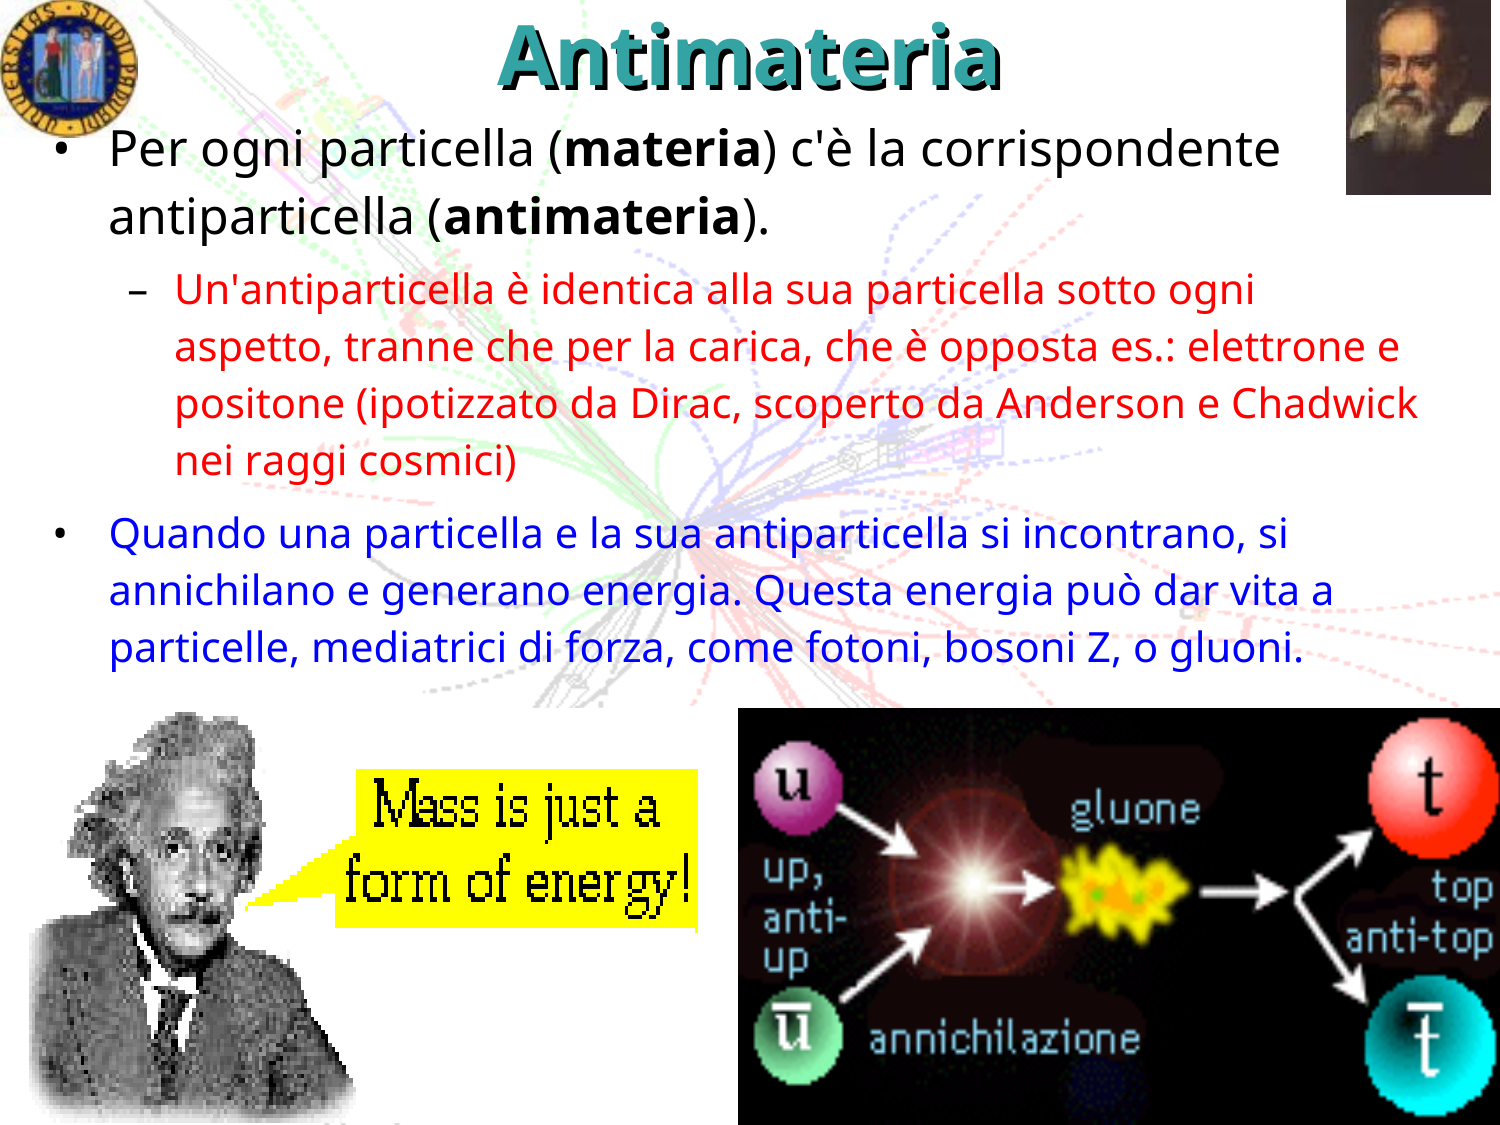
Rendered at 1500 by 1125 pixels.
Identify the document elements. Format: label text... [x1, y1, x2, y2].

title Antimateria [0, 0, 1500, 160]
picture [0, 160, 1500, 1125]
list Per ogni particella (materia) c'è la corrispondente antiparticella (antimateria). Un'antiparticella è identica alla sua particella sotto ogni aspetto, tranne che per la carica, che è opposta es.: elettrone e positone (ipotizzato da Dirac, scoperto da Anderson e Chadwick nei raggi cosmici) Quando una particella e la sua antiparticella si incontrano, si annichilano e generano energia. Questa energia può dar vita a particelle, mediatrici di forza, come fotoni, bosoni Z, o gluoni. [37, 104, 1438, 918]
